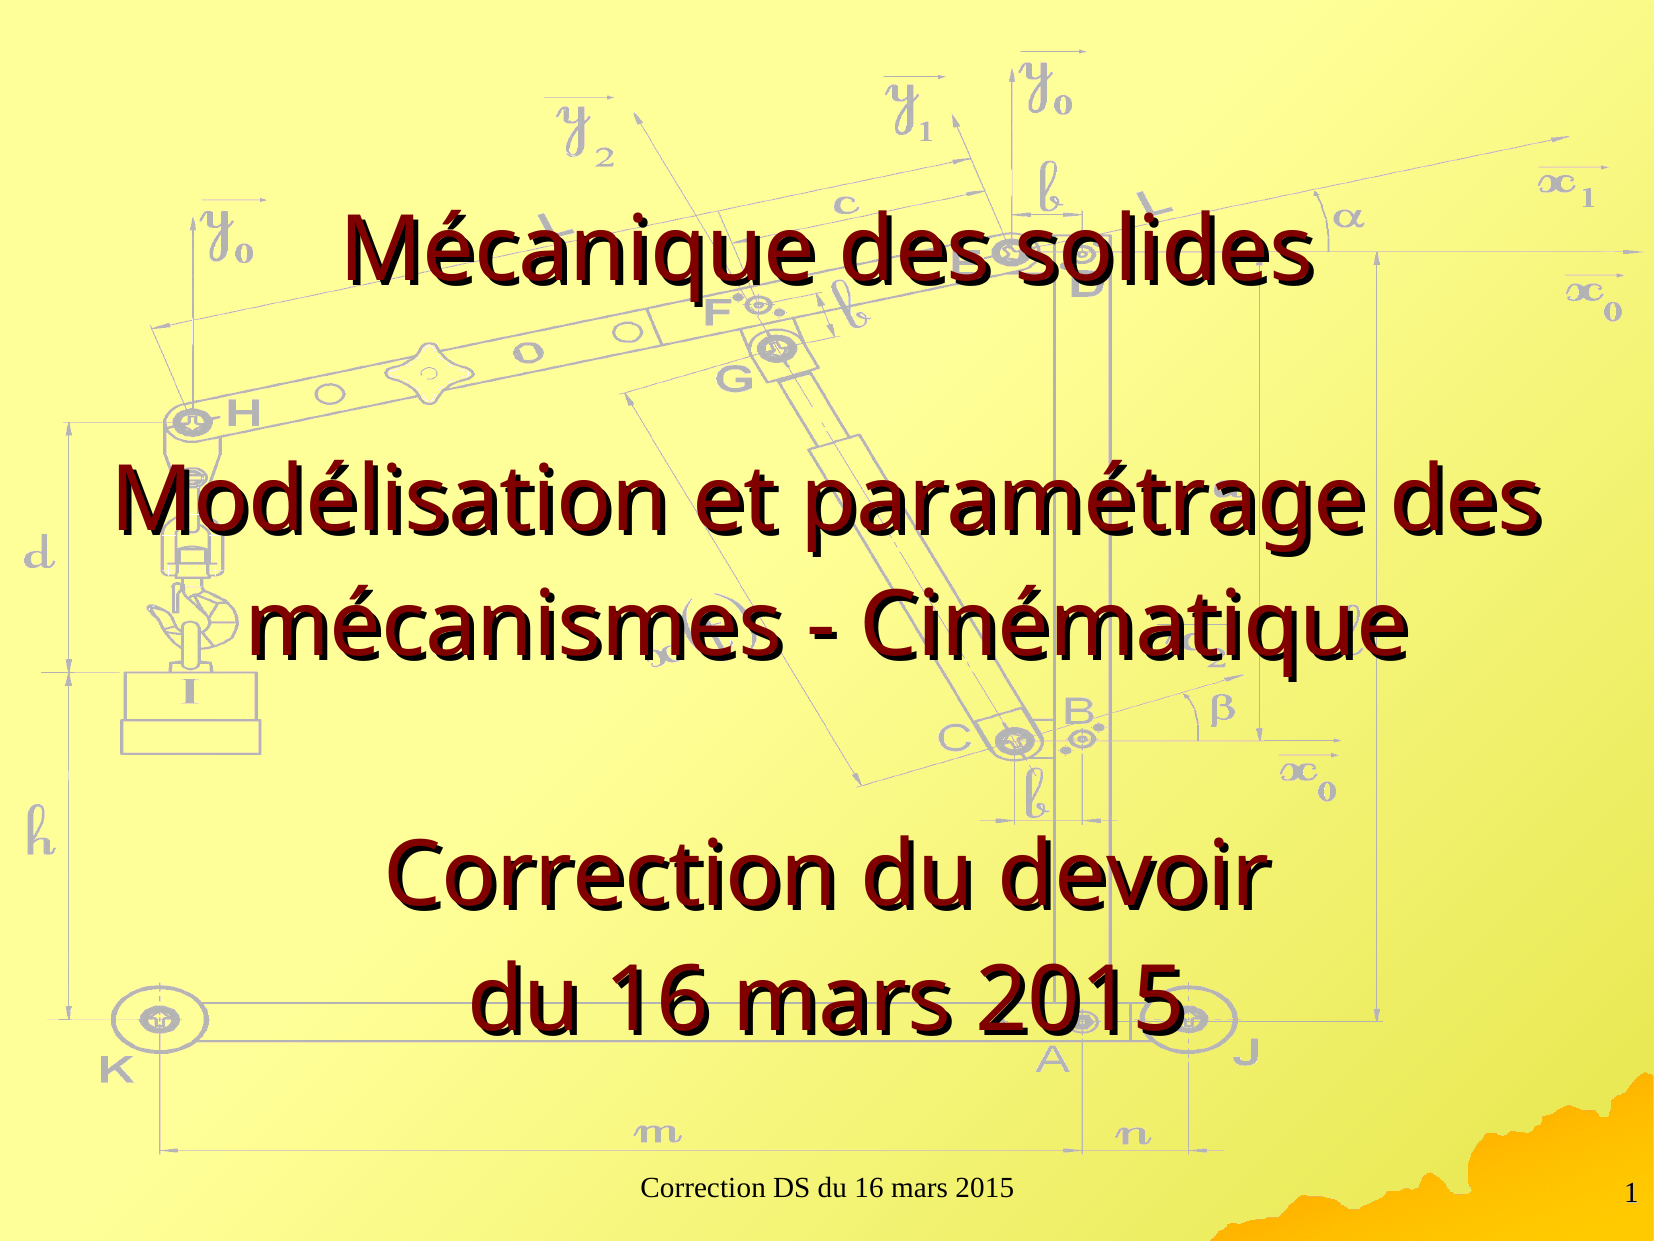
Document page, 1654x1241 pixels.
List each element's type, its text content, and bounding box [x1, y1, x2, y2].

picture [0, 1, 1654, 1241]
title Mécanique des solides Modélisation et paramétrage des mécanismes - Cinématique Correction du devoir du 16 mars 2015 [82, 172, 1571, 1068]
